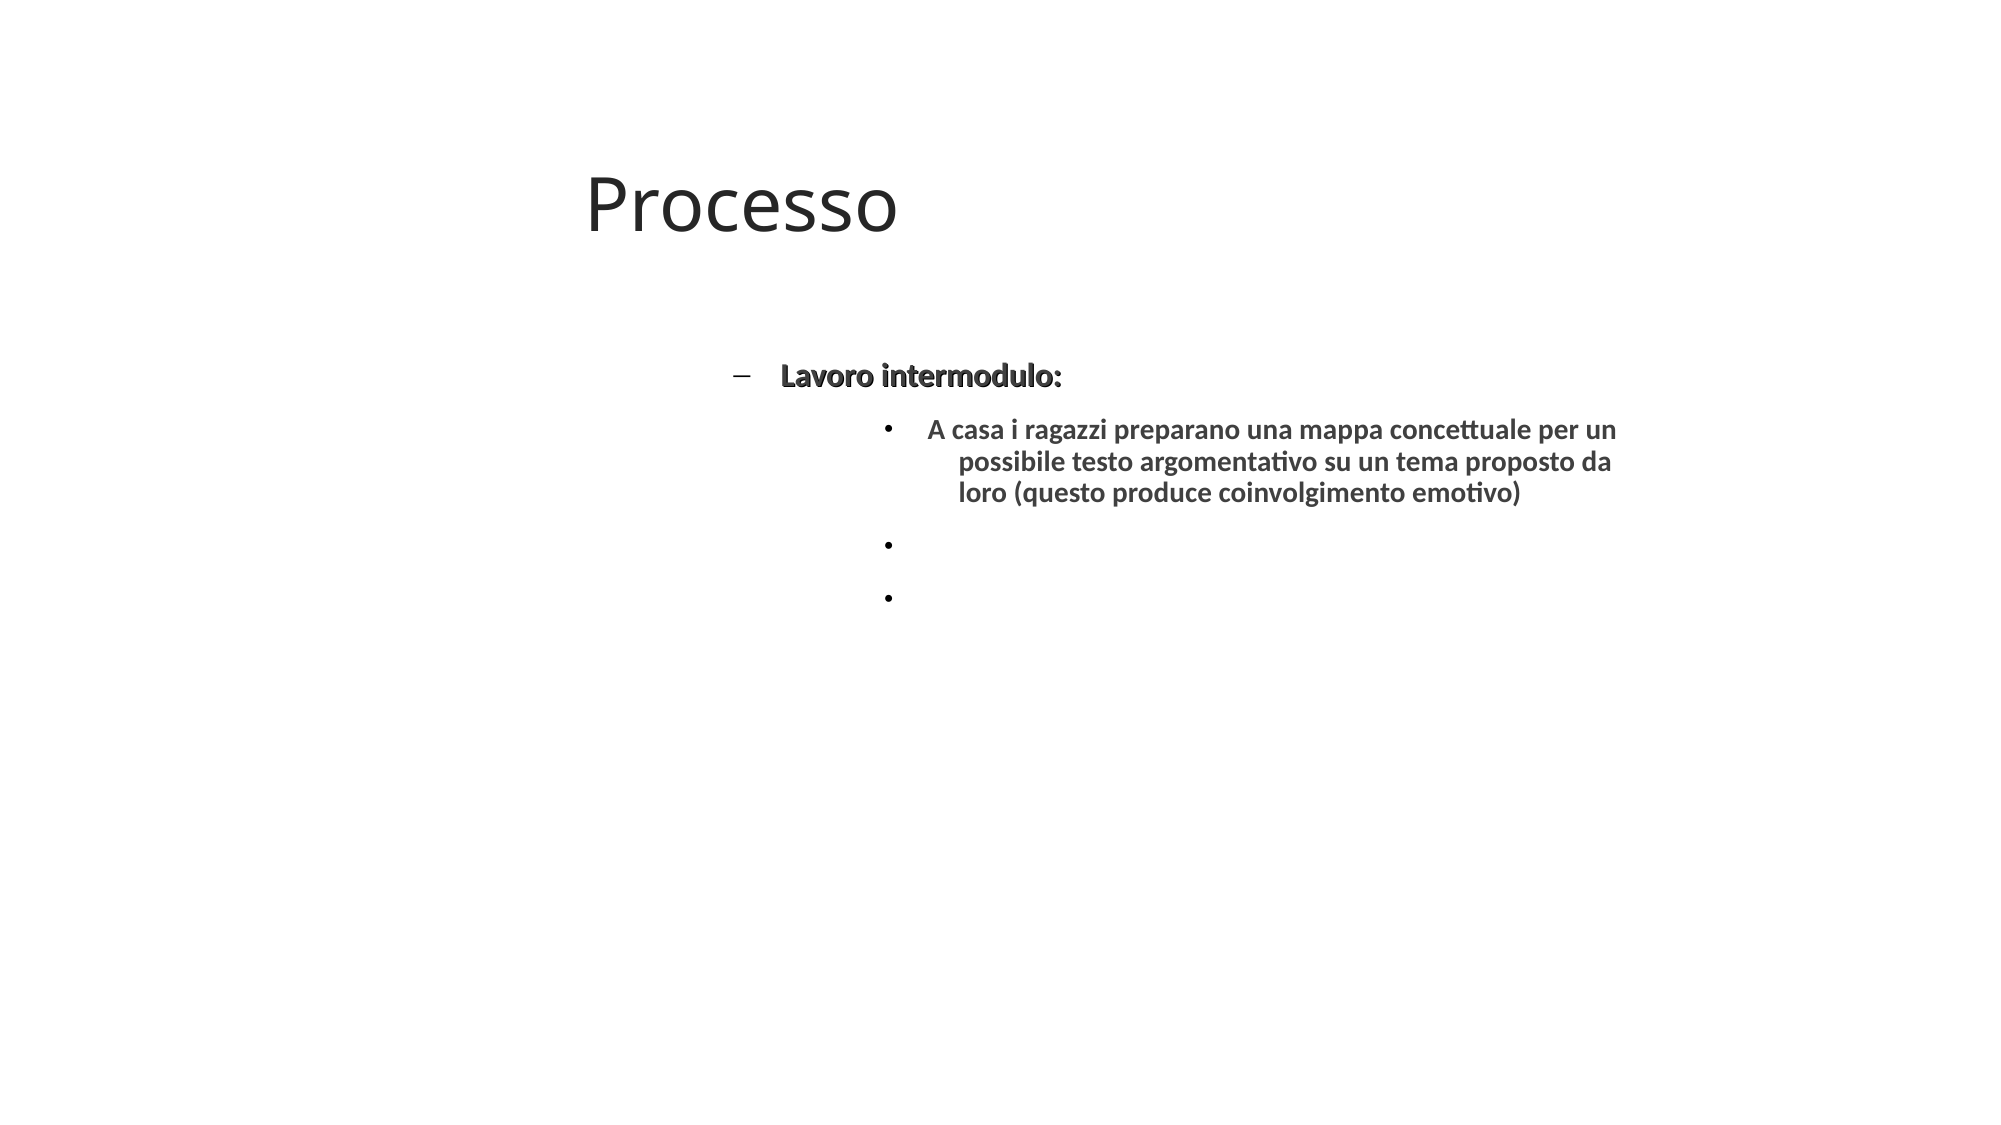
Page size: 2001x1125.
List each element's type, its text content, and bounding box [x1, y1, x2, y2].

list Lavoro intermodulo: A casa i ragazzi preparano una mappa concettuale per un possibile testo argomentativo su un tema proposto da loro (questo produce coinvolgimento emotivo) [568, 350, 1651, 970]
title Processo [569, 102, 1651, 313]
